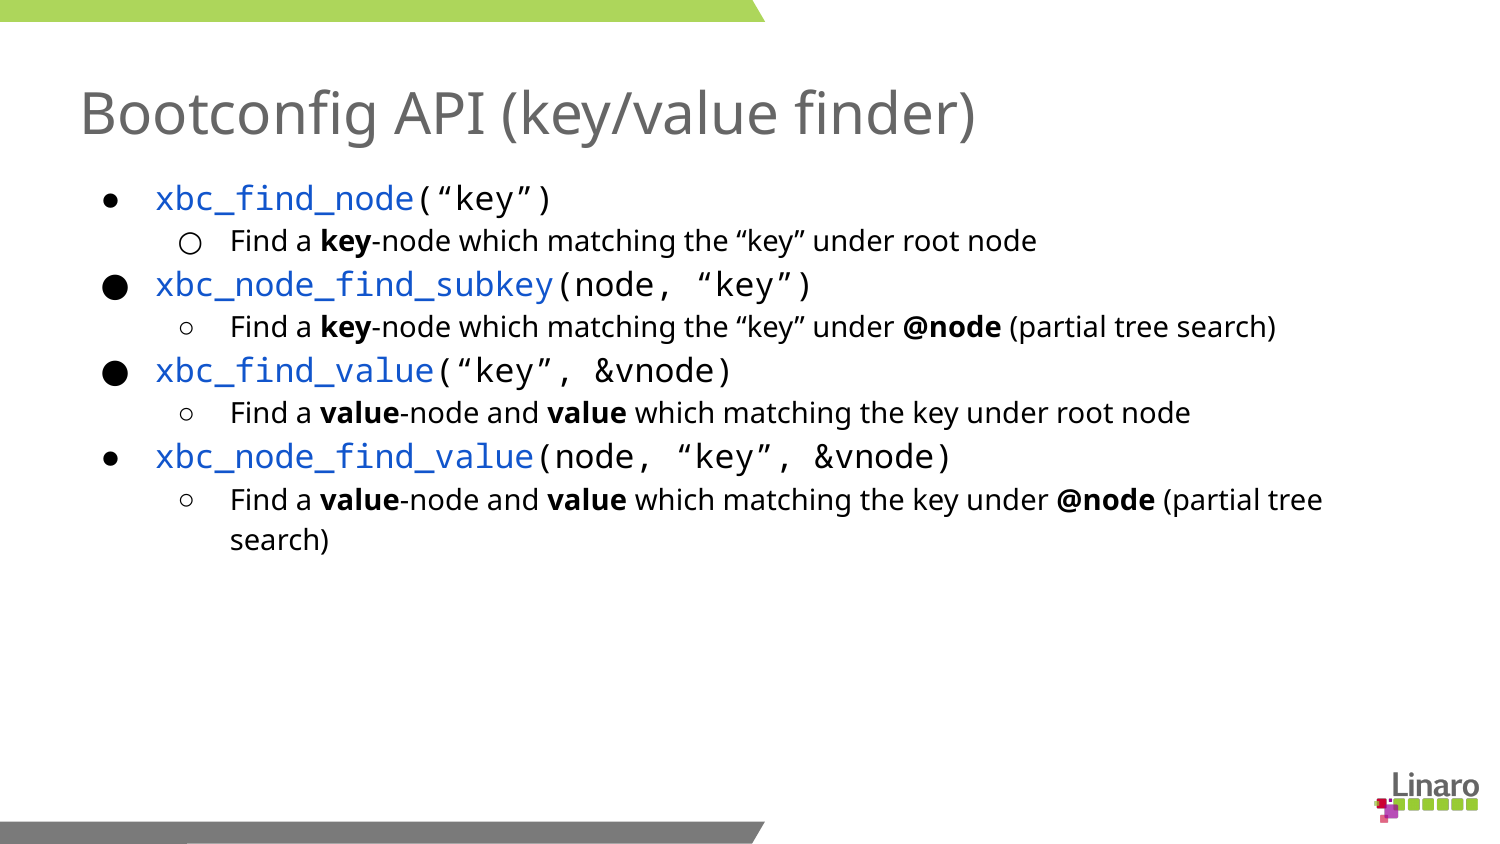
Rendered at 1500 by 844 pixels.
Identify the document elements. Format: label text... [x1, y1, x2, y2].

picture [1372, 770, 1481, 825]
title Bootconfig API (key/value finder) [73, 59, 1427, 162]
list xbc_find_node(“key”) Find a key-node which matching the “key” under root node xbc_node_find_subkey(node, “key”) Find a key-node which matching the “key” under @node (partial tree search) xbc_find_value(“key”, &vnode) Find a value-node and value which matching the key under root node xbc_node_find_value(node, “key”, &vnode) Find a value-node and value which matching the key under @node (partial tree search) [73, 162, 1427, 798]
